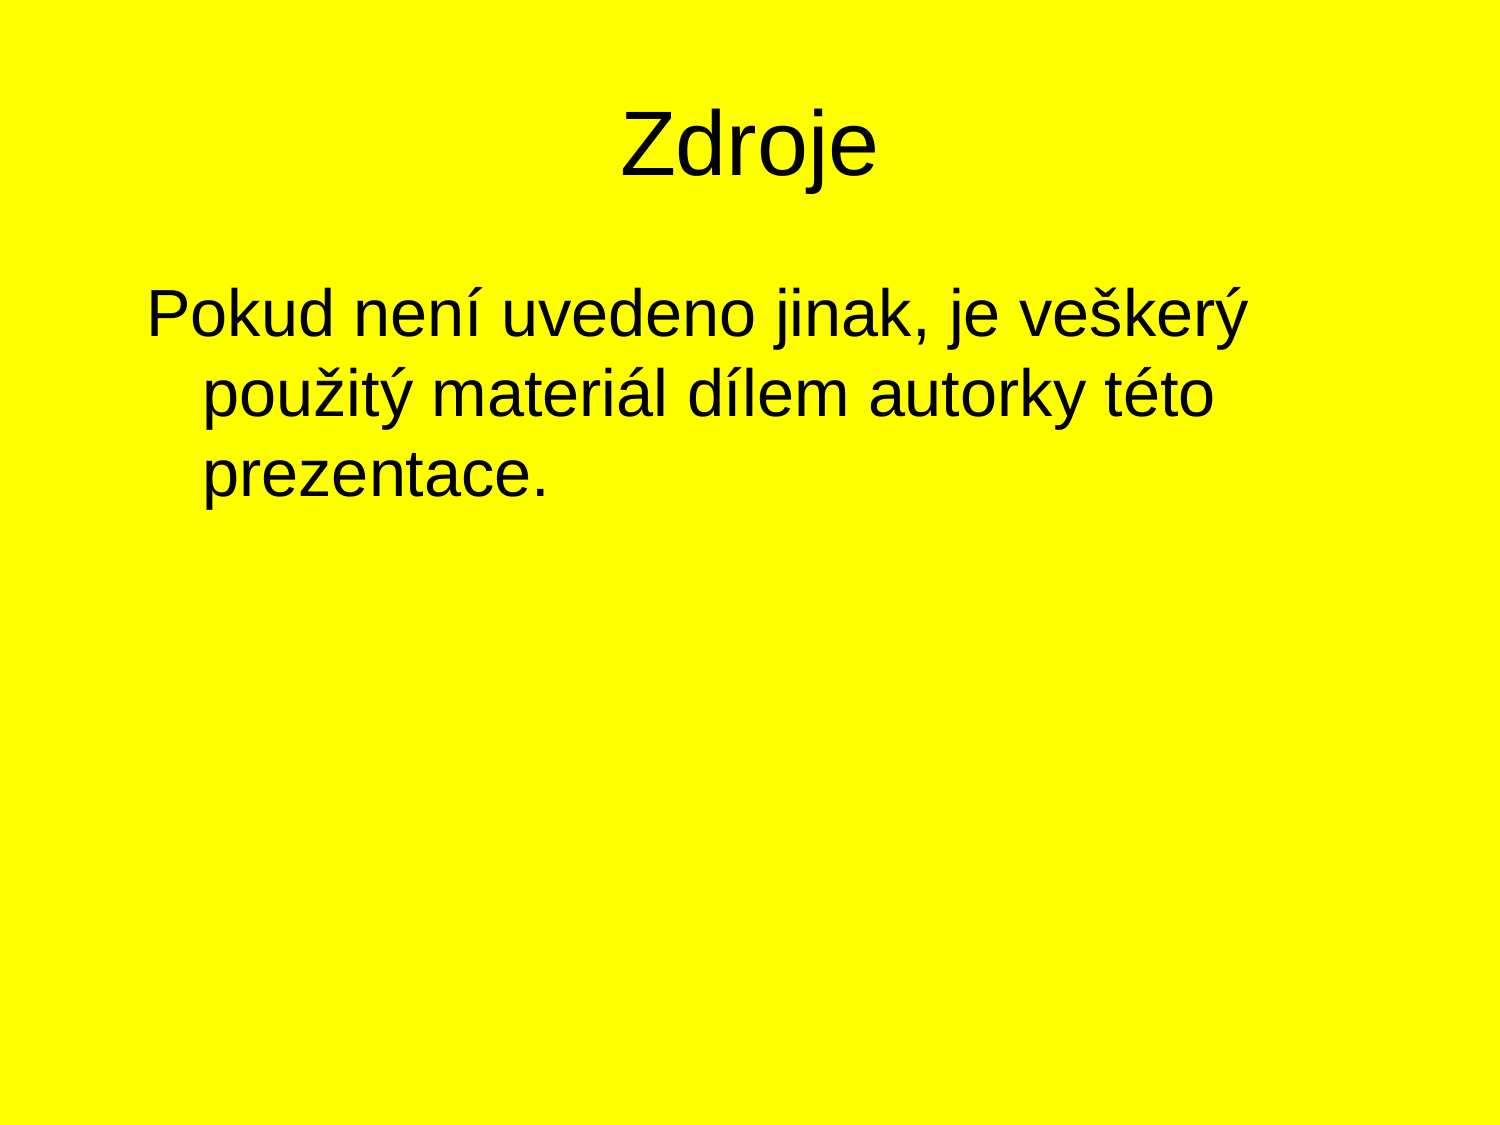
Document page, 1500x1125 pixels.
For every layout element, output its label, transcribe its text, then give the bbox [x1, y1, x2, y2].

list Pokud není uvedeno jinak, je veškerý použitý materiál dílem autorky této prezentace. [75, 262, 1426, 1005]
title Zdroje [75, 45, 1426, 233]
